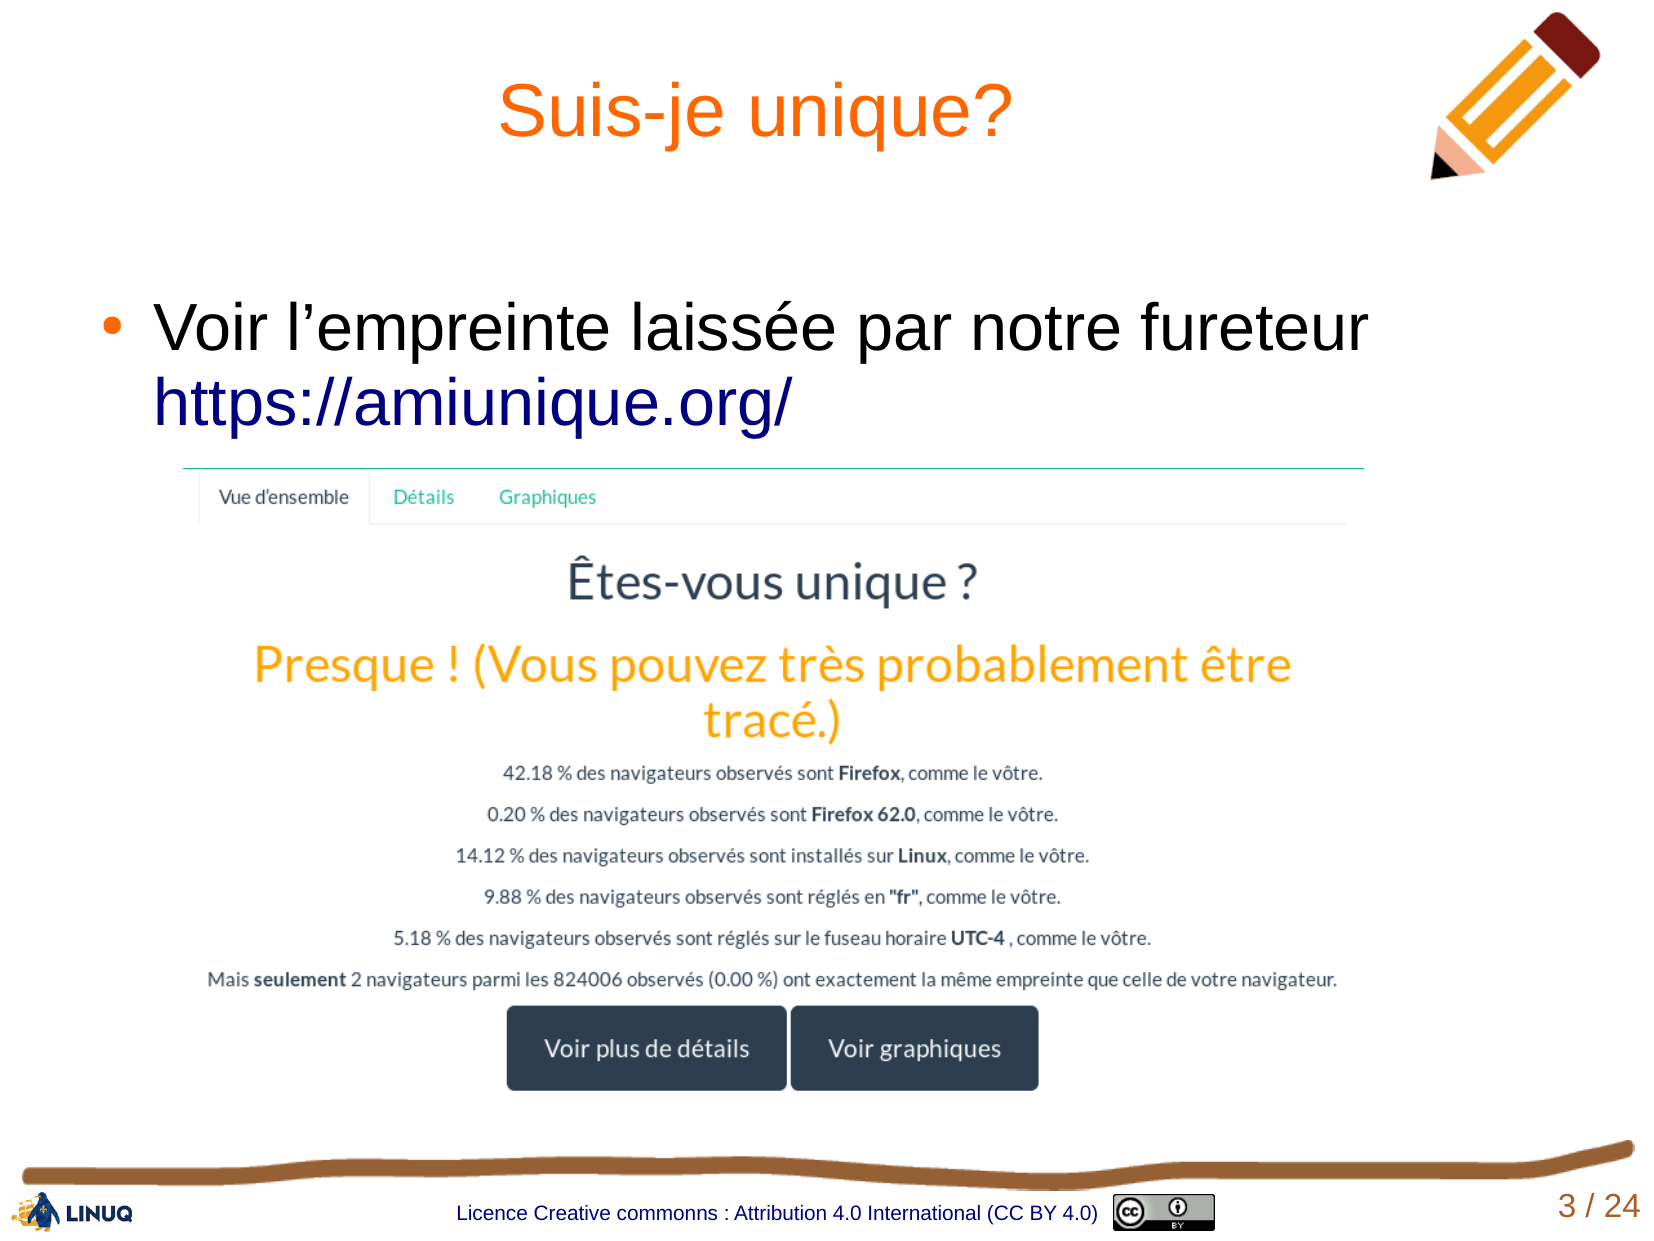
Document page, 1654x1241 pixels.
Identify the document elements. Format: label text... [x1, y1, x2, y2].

picture [11, 1192, 132, 1232]
list Voir l’empreinte laissée par notre fureteur https://amiunique.org/ [82, 290, 1571, 1122]
picture [1430, 12, 1601, 181]
picture [22, 1140, 1635, 1191]
picture [1113, 1194, 1215, 1231]
picture [183, 468, 1364, 1118]
title Suis-je unique? [82, 49, 1430, 172]
